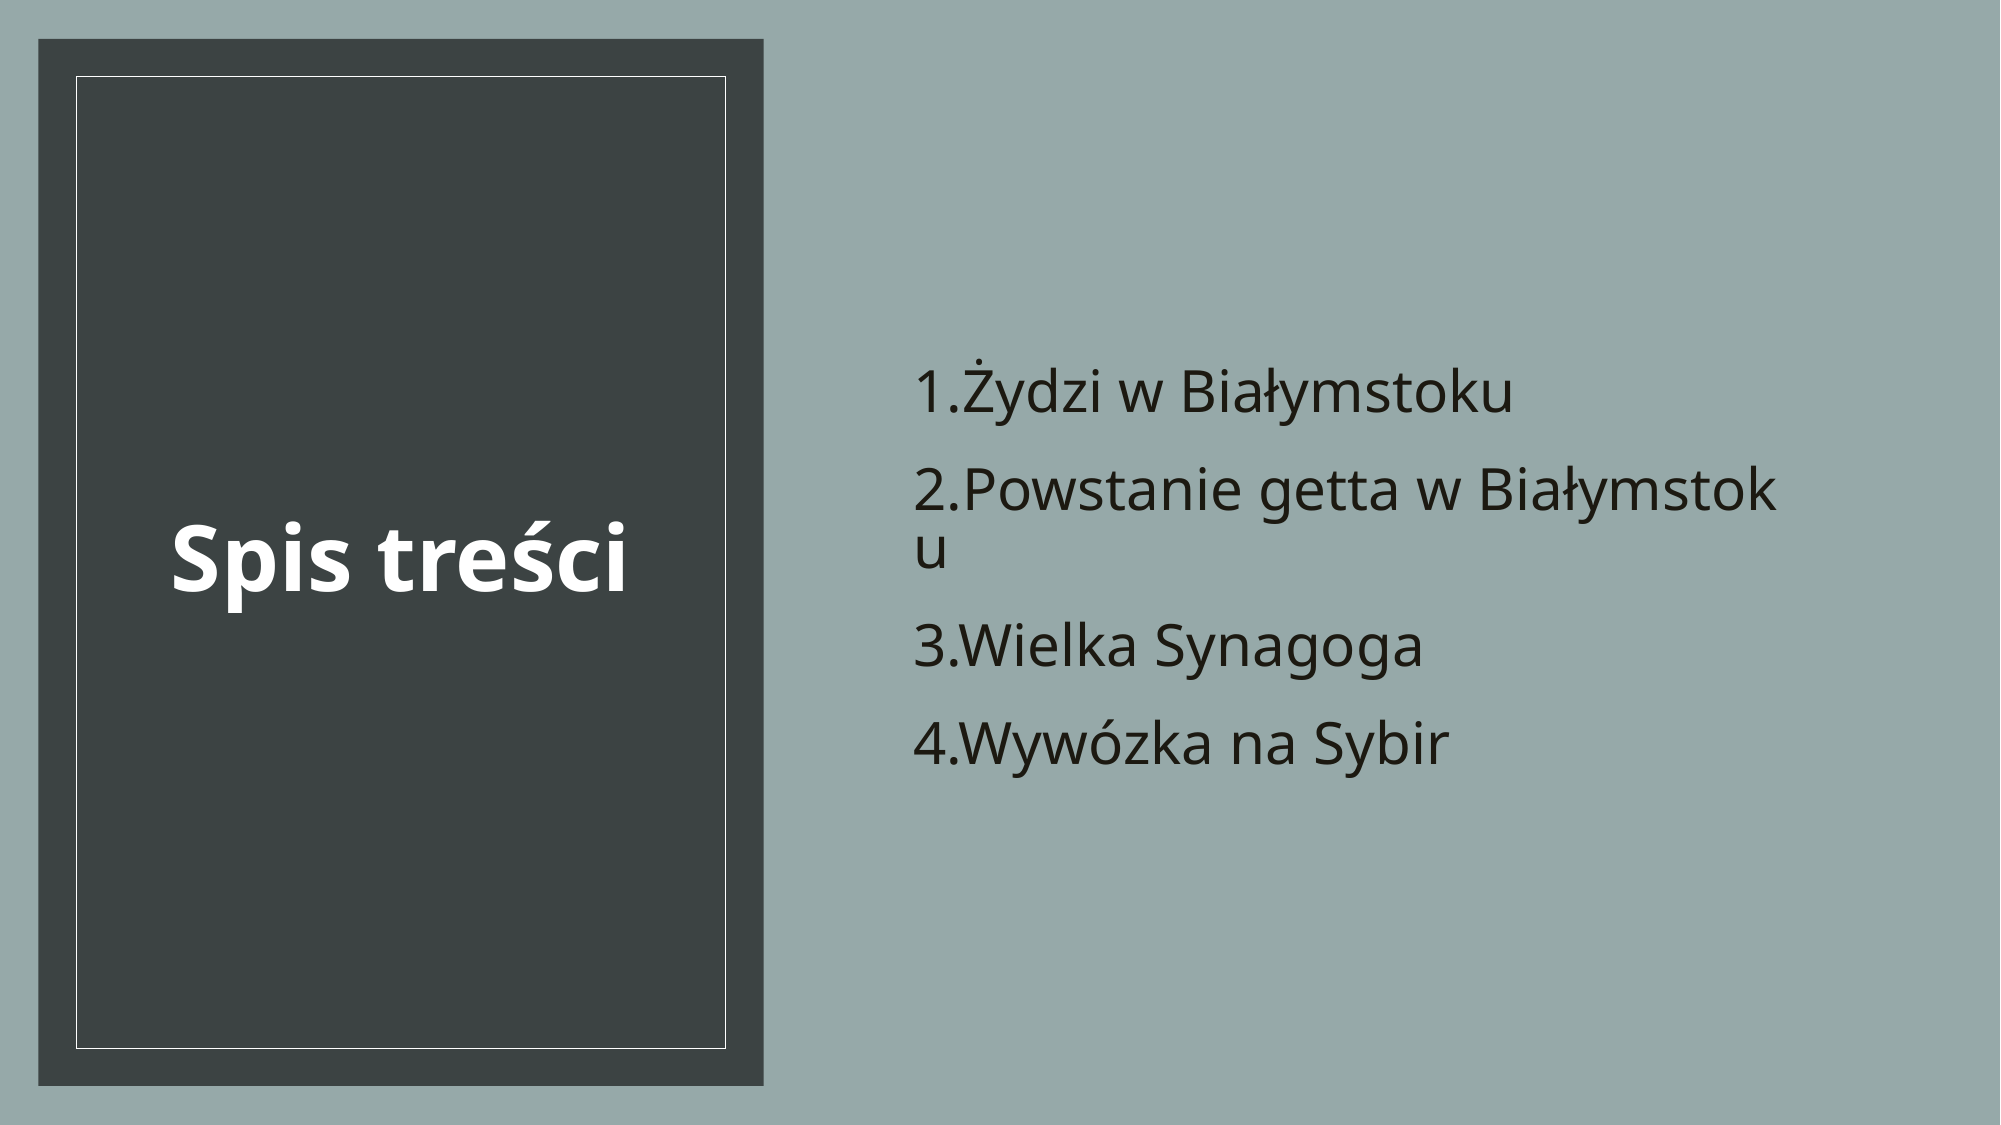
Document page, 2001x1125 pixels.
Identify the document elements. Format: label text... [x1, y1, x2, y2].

text_box [0, 0, 2000, 1125]
list 1.Żydzi w Białymstoku 2.Powstanie getta w Białymstoku 3.Wielka Synagoga 4.Wywózka na Sybir [898, 91, 1825, 991]
title Spis treści [110, 143, 692, 980]
